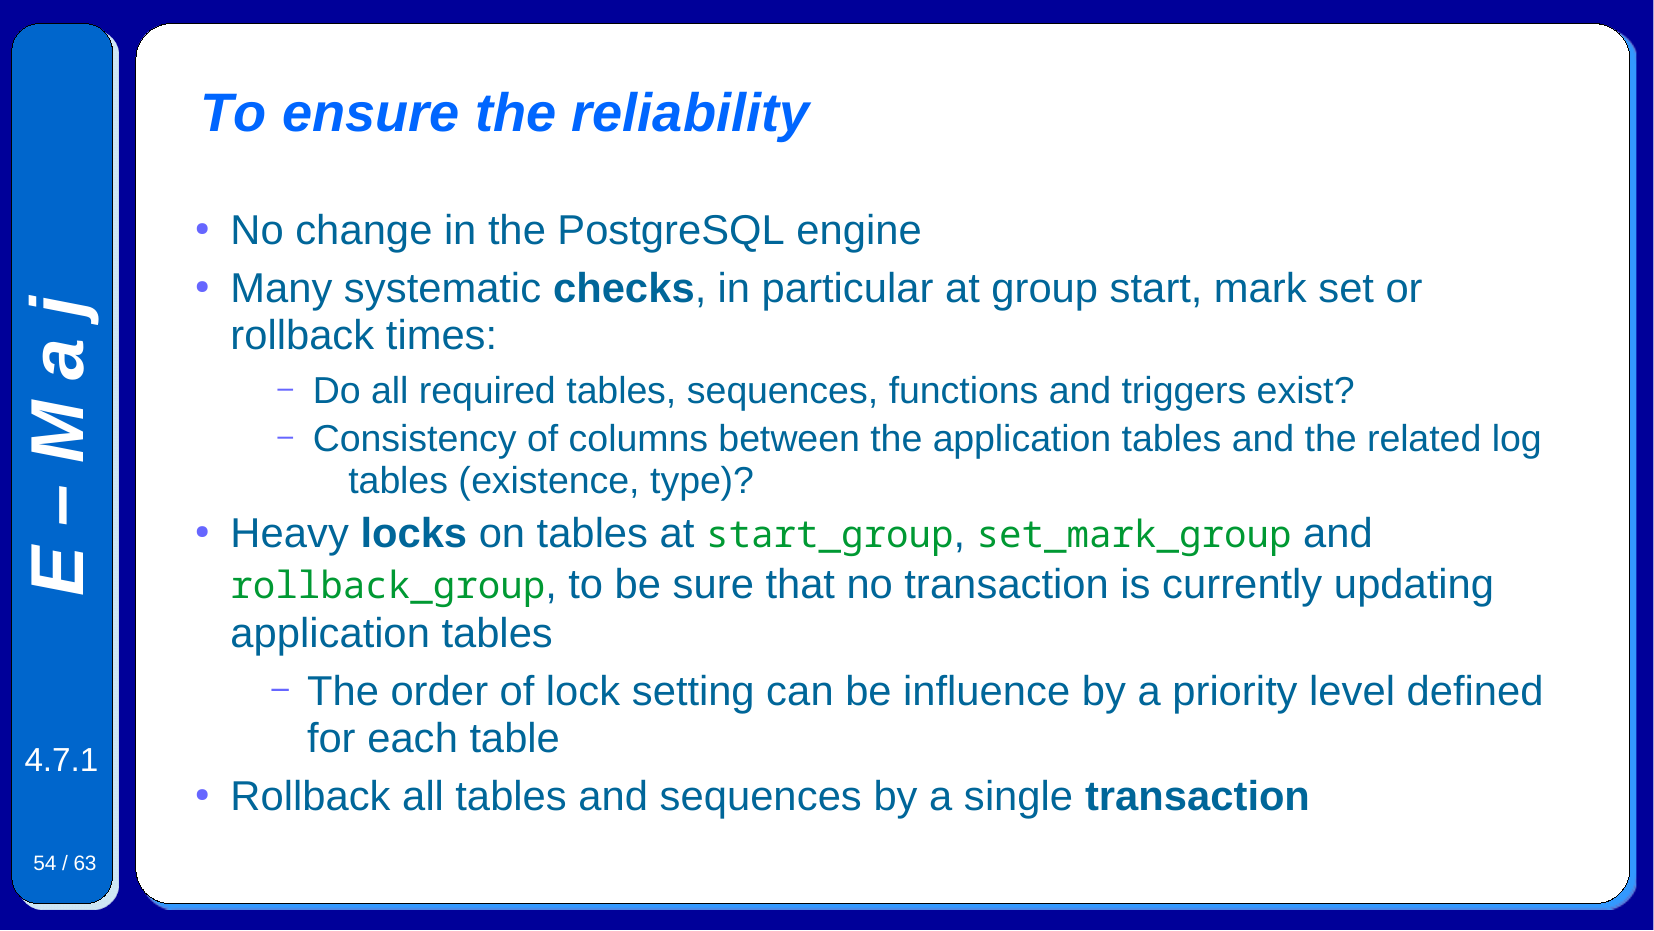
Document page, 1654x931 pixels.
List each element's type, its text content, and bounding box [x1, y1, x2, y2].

title To ensure the reliability [200, 34, 1575, 191]
list No change in the PostgreSQL engine Many systematic checks, in particular at group start, mark set or rollback times: Do all required tables, sequences, functions and triggers exist? Consistency of columns between the application tables and the related log tables (existence, type)? Heavy locks on tables at start_group, set_mark_group and rollback_group, to be sure that no transaction is currently updating application tables The order of lock setting can be influence by a priority level defined for each table Rollback all tables and sequences by a single transaction [177, 206, 1587, 827]
